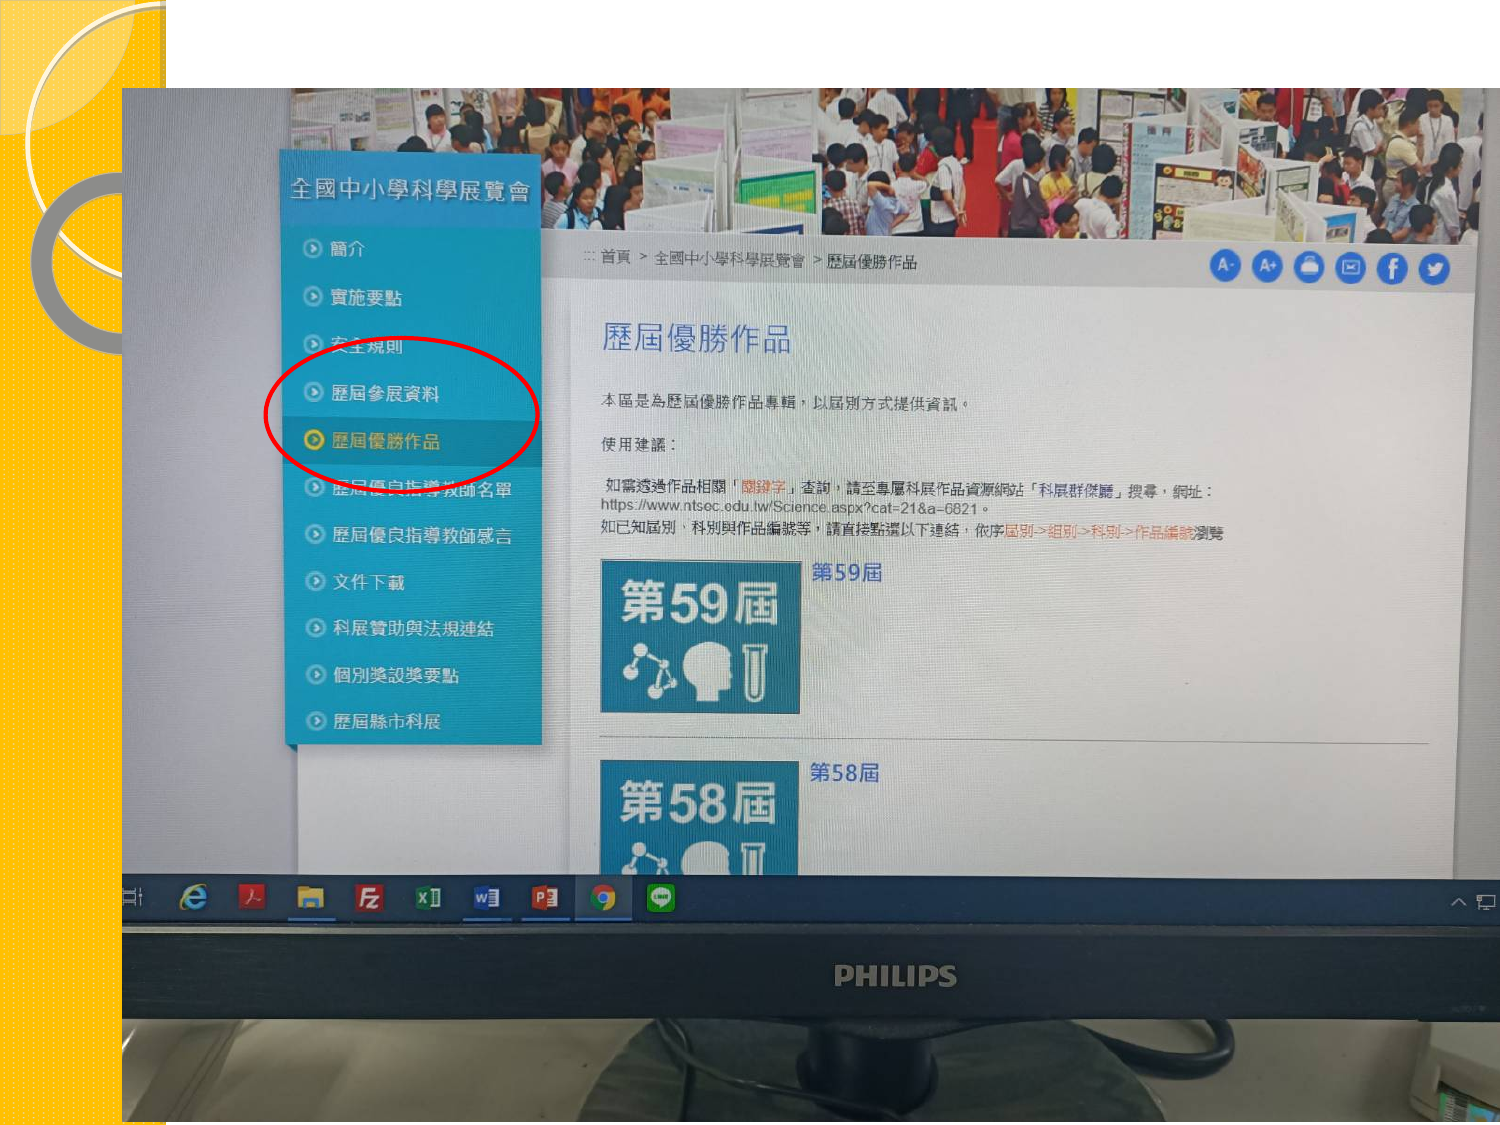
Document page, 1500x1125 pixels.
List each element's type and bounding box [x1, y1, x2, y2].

picture [122, 88, 1500, 1122]
